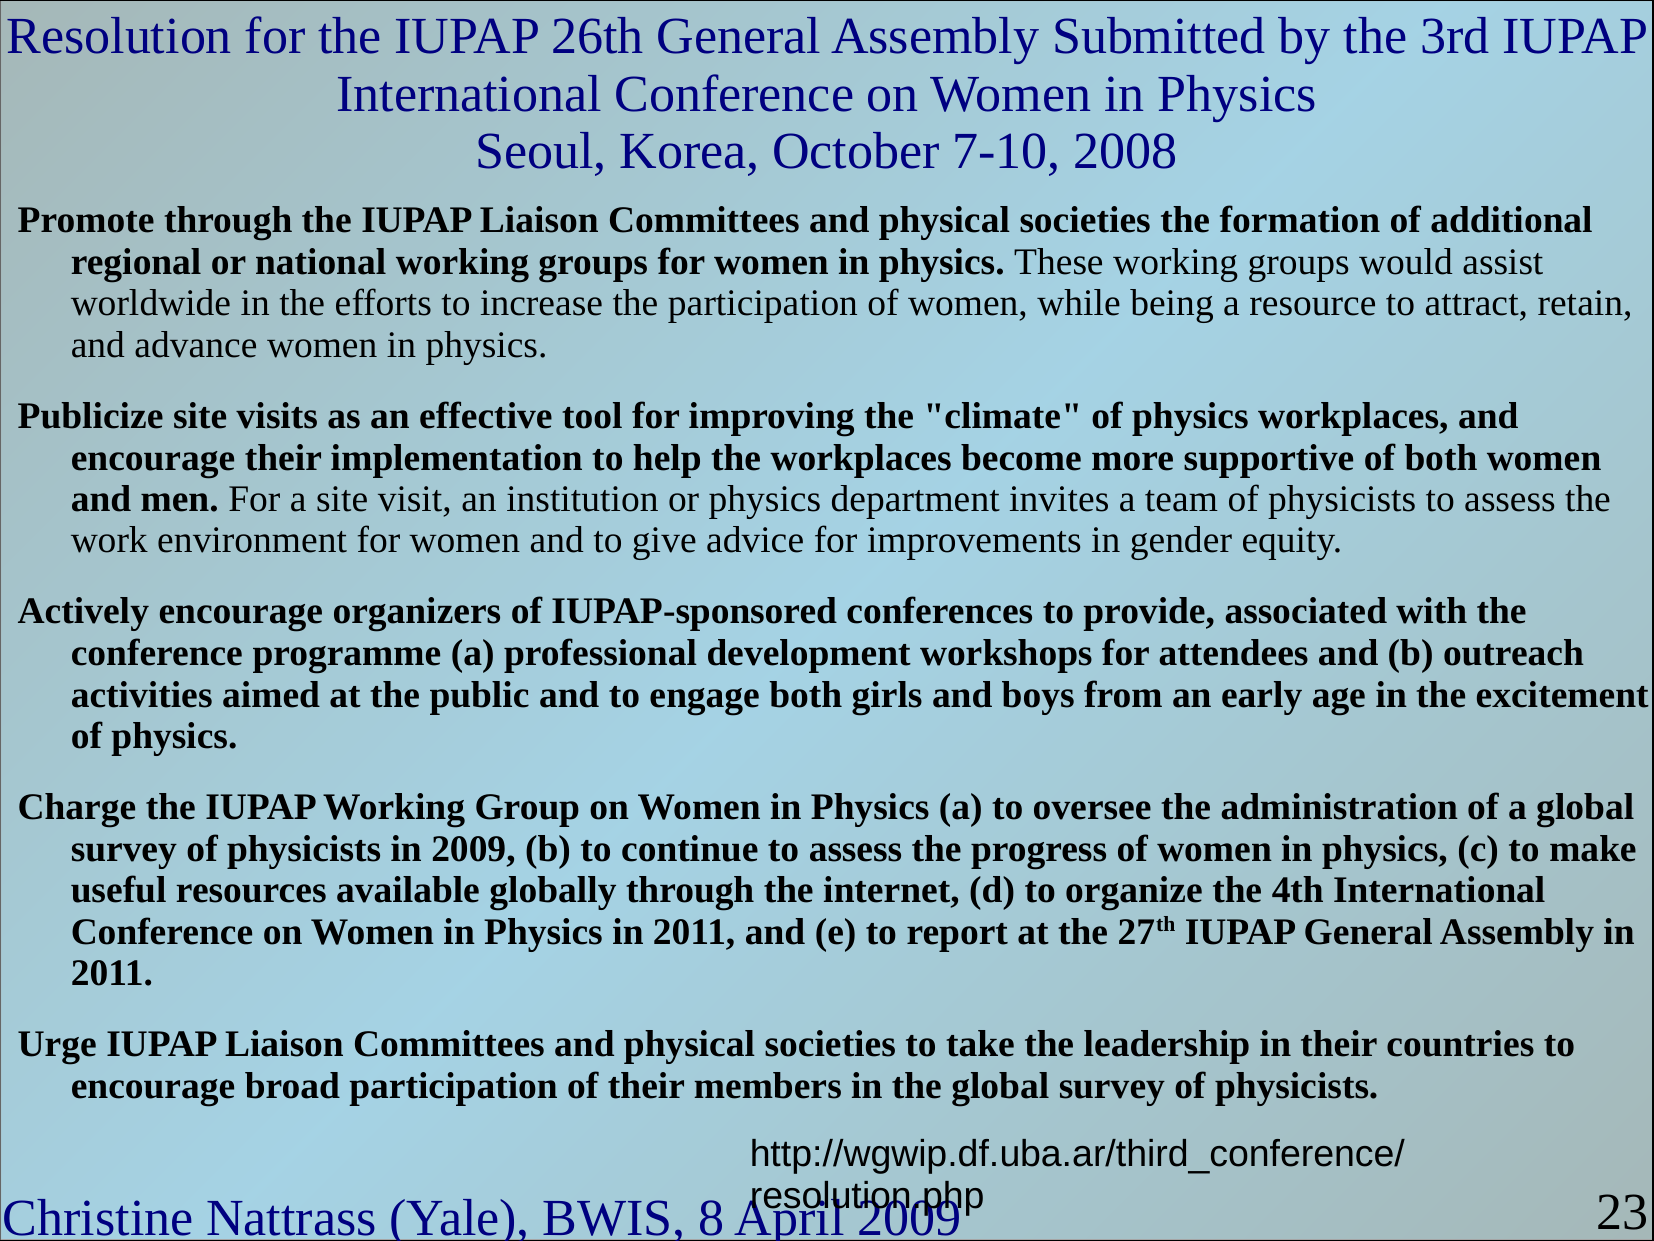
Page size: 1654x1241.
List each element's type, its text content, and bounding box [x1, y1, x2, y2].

title Resolution for the IUPAP 26th General Assembly Submitted by the 3rd IUPAP International Conference on Women in Physics Seoul, Korea, October 7-10, 2008 [0, 0, 1654, 191]
list Promote through the IUPAP Liaison Committees and physical societies the formation of additional regional or national working groups for women in physics. These working groups would assist worldwide in the efforts to increase the participation of women, while being a resource to attract, retain, and advance women in physics. Publicize site visits as an effective tool for improving the "climate" of physics workplaces, and encourage their implementation to help the workplaces become more supportive of both women and men. For a site visit, an institution or physics department invites a team of physicists to assess the work environment for women and to give advice for improvements in gender equity. Actively encourage organizers of IUPAP-sponsored conferences to provide, associated with the conference programme (a) professional development workshops for attendees and (b) outreach activities aimed at the public and to engage both girls and boys from an early age in the excitement of physics. Charge the IUPAP Working Group on Women in Physics (a) to oversee the administration of a global survey of physicists in 2009, (b) to continue to assess the progress of women in physics, (c) to make useful resources available globally through the internet, (d) to organize the 4th International Conference on Women in Physics in 2011, and (e) to report at the 27th IUPAP General Assembly in 2011. Urge IUPAP Liaison Committees and physical societies to take the leadership in their countries to encourage broad participation of their members in the global survey of physicists. [0, 199, 1654, 1108]
text_box http://wgwip.df.uba.ar/third_conference/resolution.php [735, 1125, 1654, 1182]
